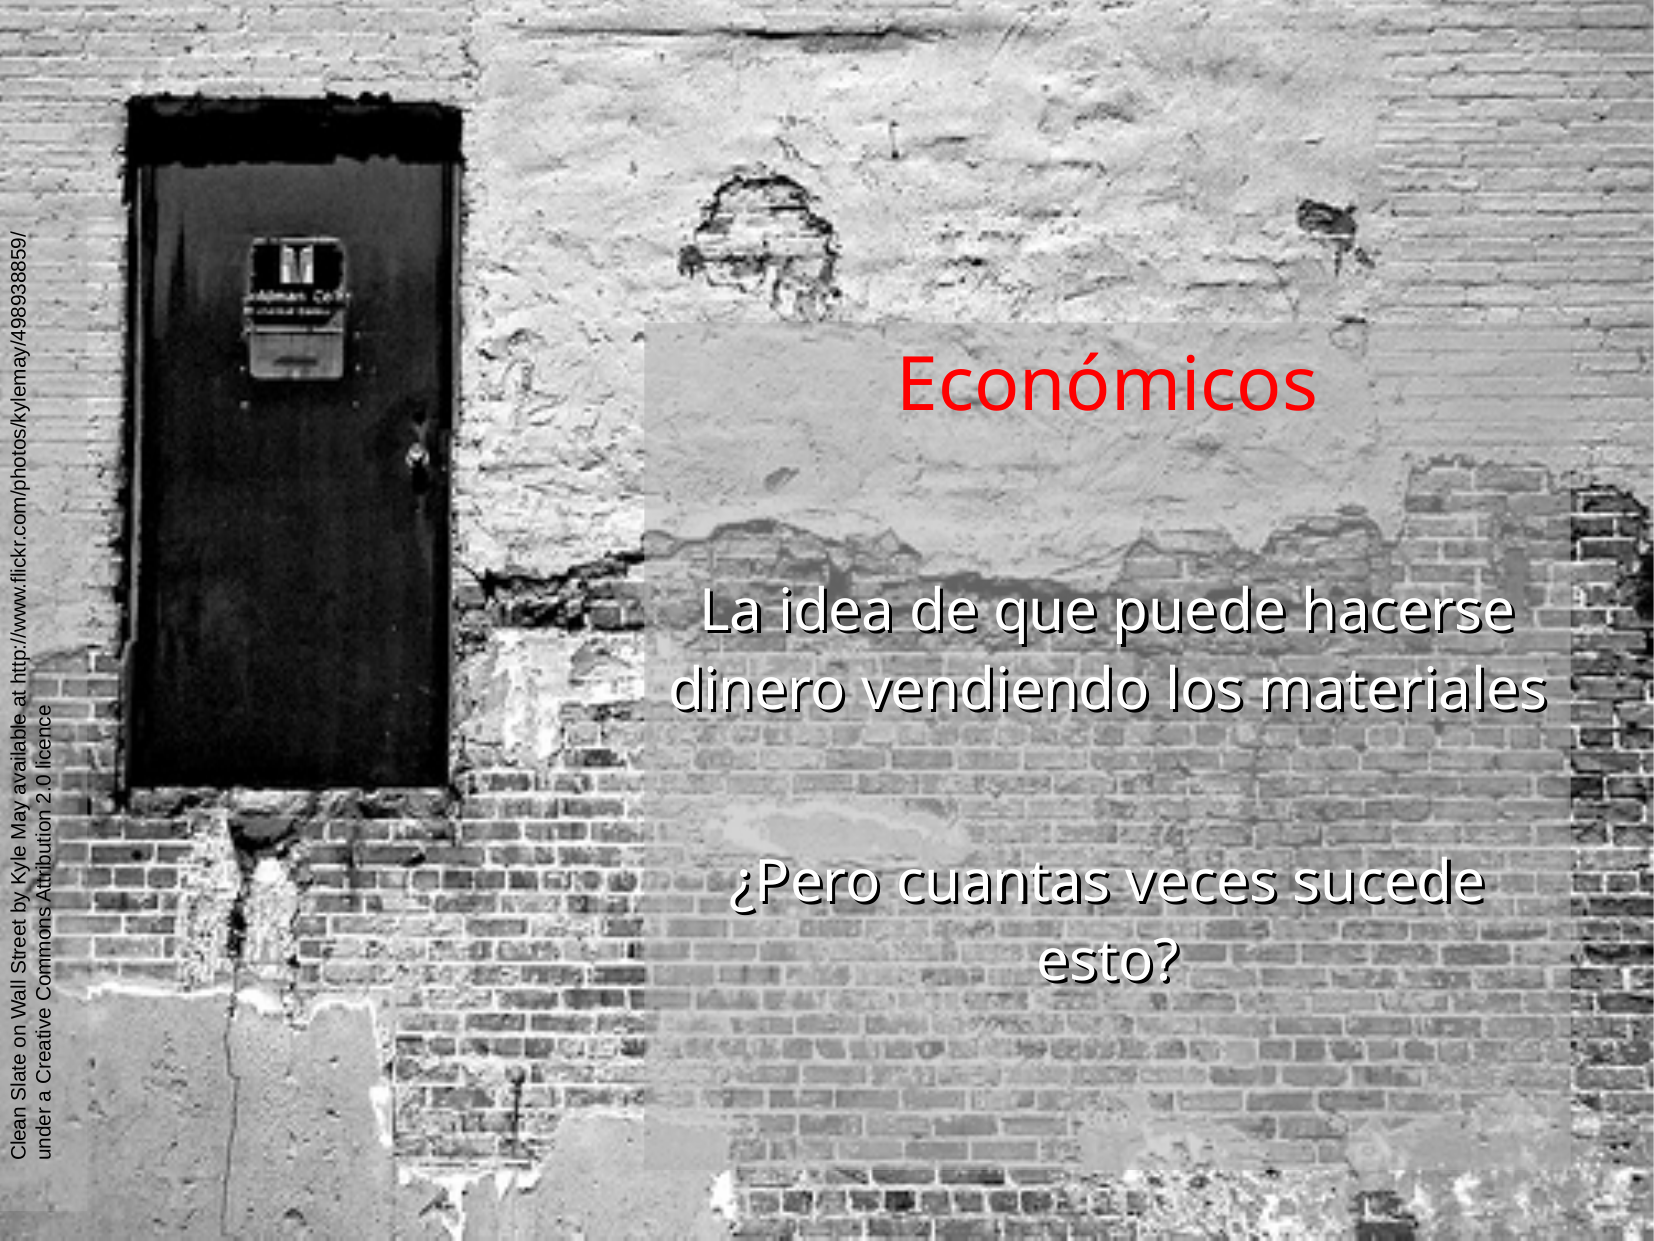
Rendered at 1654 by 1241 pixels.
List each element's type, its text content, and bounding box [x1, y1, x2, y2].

list Económicos La idea de que puede hacerse dinero vendiendo los materiales ¿Pero cuantas veces sucede esto? [644, 322, 1571, 1170]
text_box Clean Slate on Wall Street by Kyle May available at http://www.flickr.com/photos/kylemay/498938859/ under a Creative Commons Attribution 2.0 licence [0, 211, 88, 1211]
picture [0, 0, 1654, 1241]
